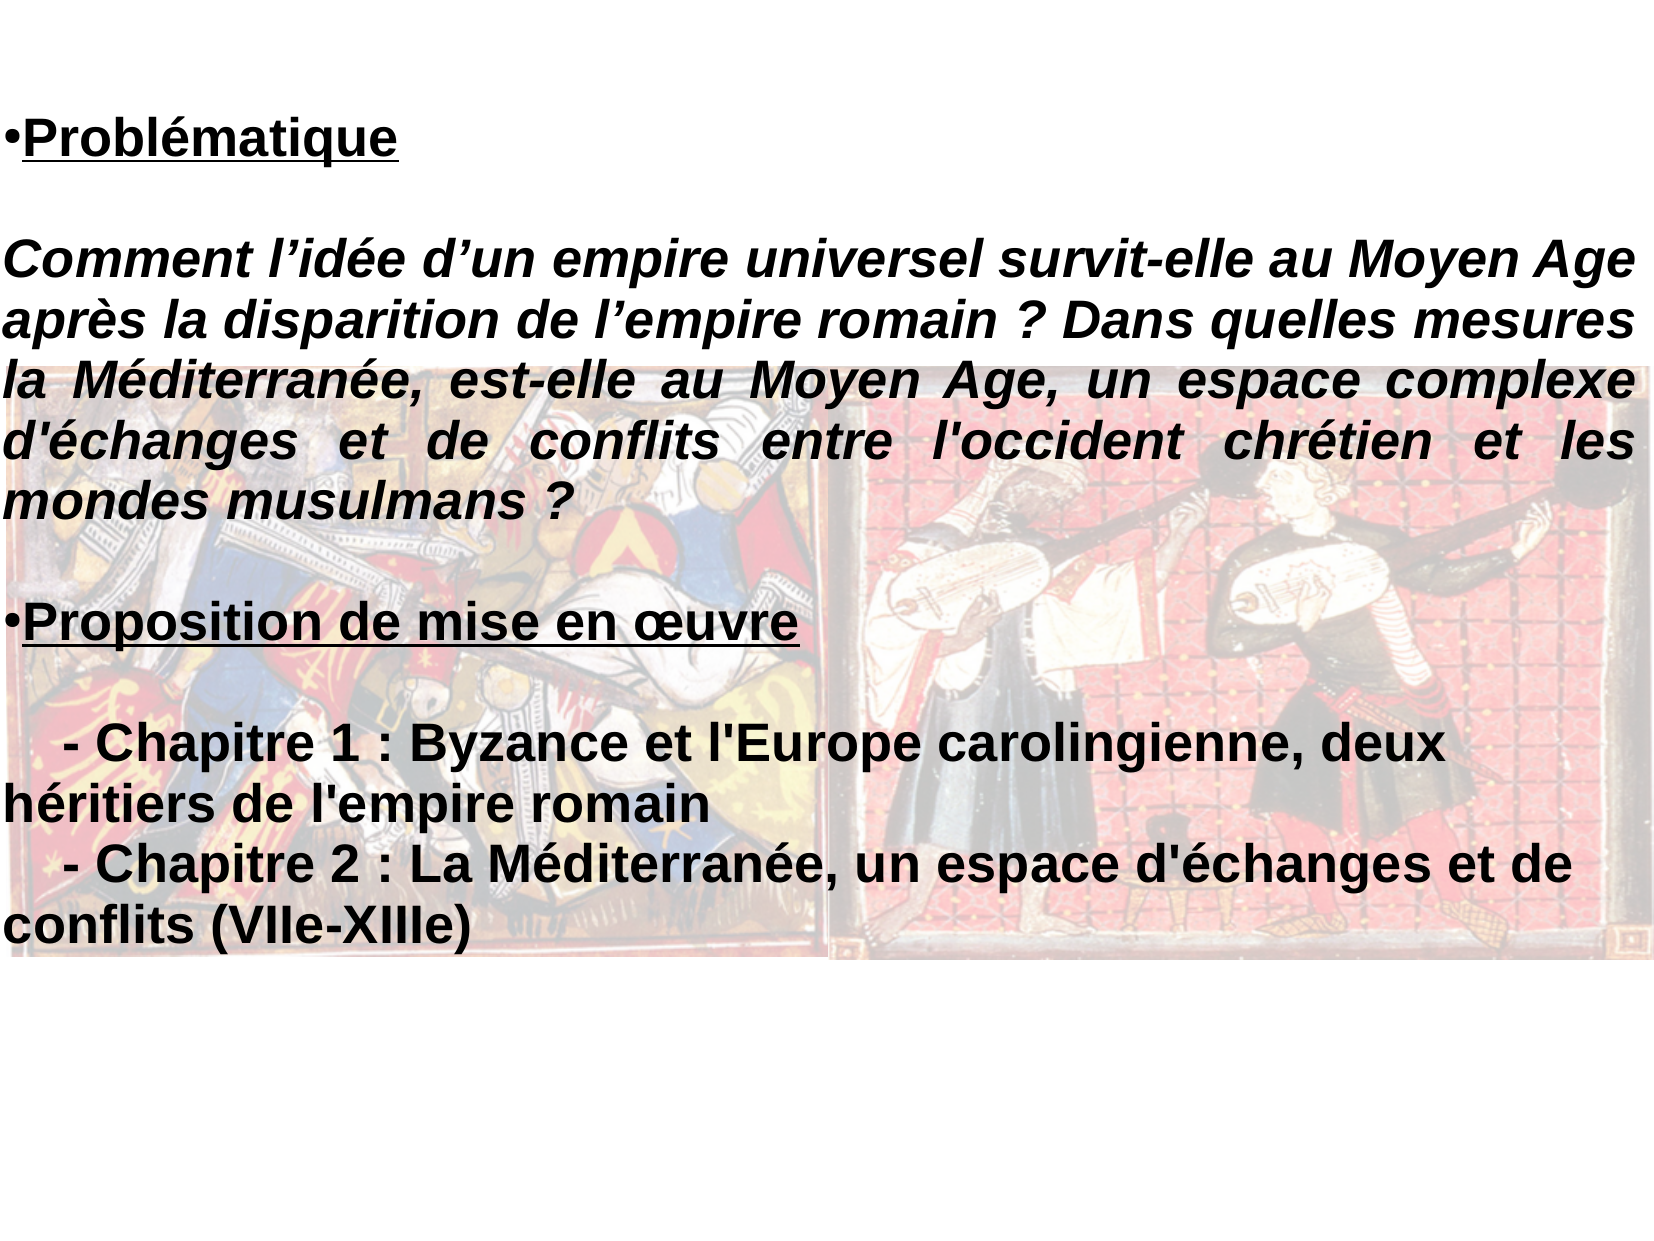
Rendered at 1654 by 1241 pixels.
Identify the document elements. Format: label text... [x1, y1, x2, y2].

text_box Problématique Comment l’idée d’un empire universel survit-elle au Moyen Age après la disparition de l’empire romain ? Dans quelles mesures la Méditerranée, est-elle au Moyen Age, un espace complexe d'échanges et de conflits entre l'occident chrétien et les mondes musulmans ? Proposition de mise en œuvre - Chapitre 1 : Byzance et l'Europe carolingienne, deux héritiers de l'empire romain - Chapitre 2 : La Méditerranée, un espace d'échanges et de conflits (VIIe-XIIIe) [0, 99, 1654, 1084]
